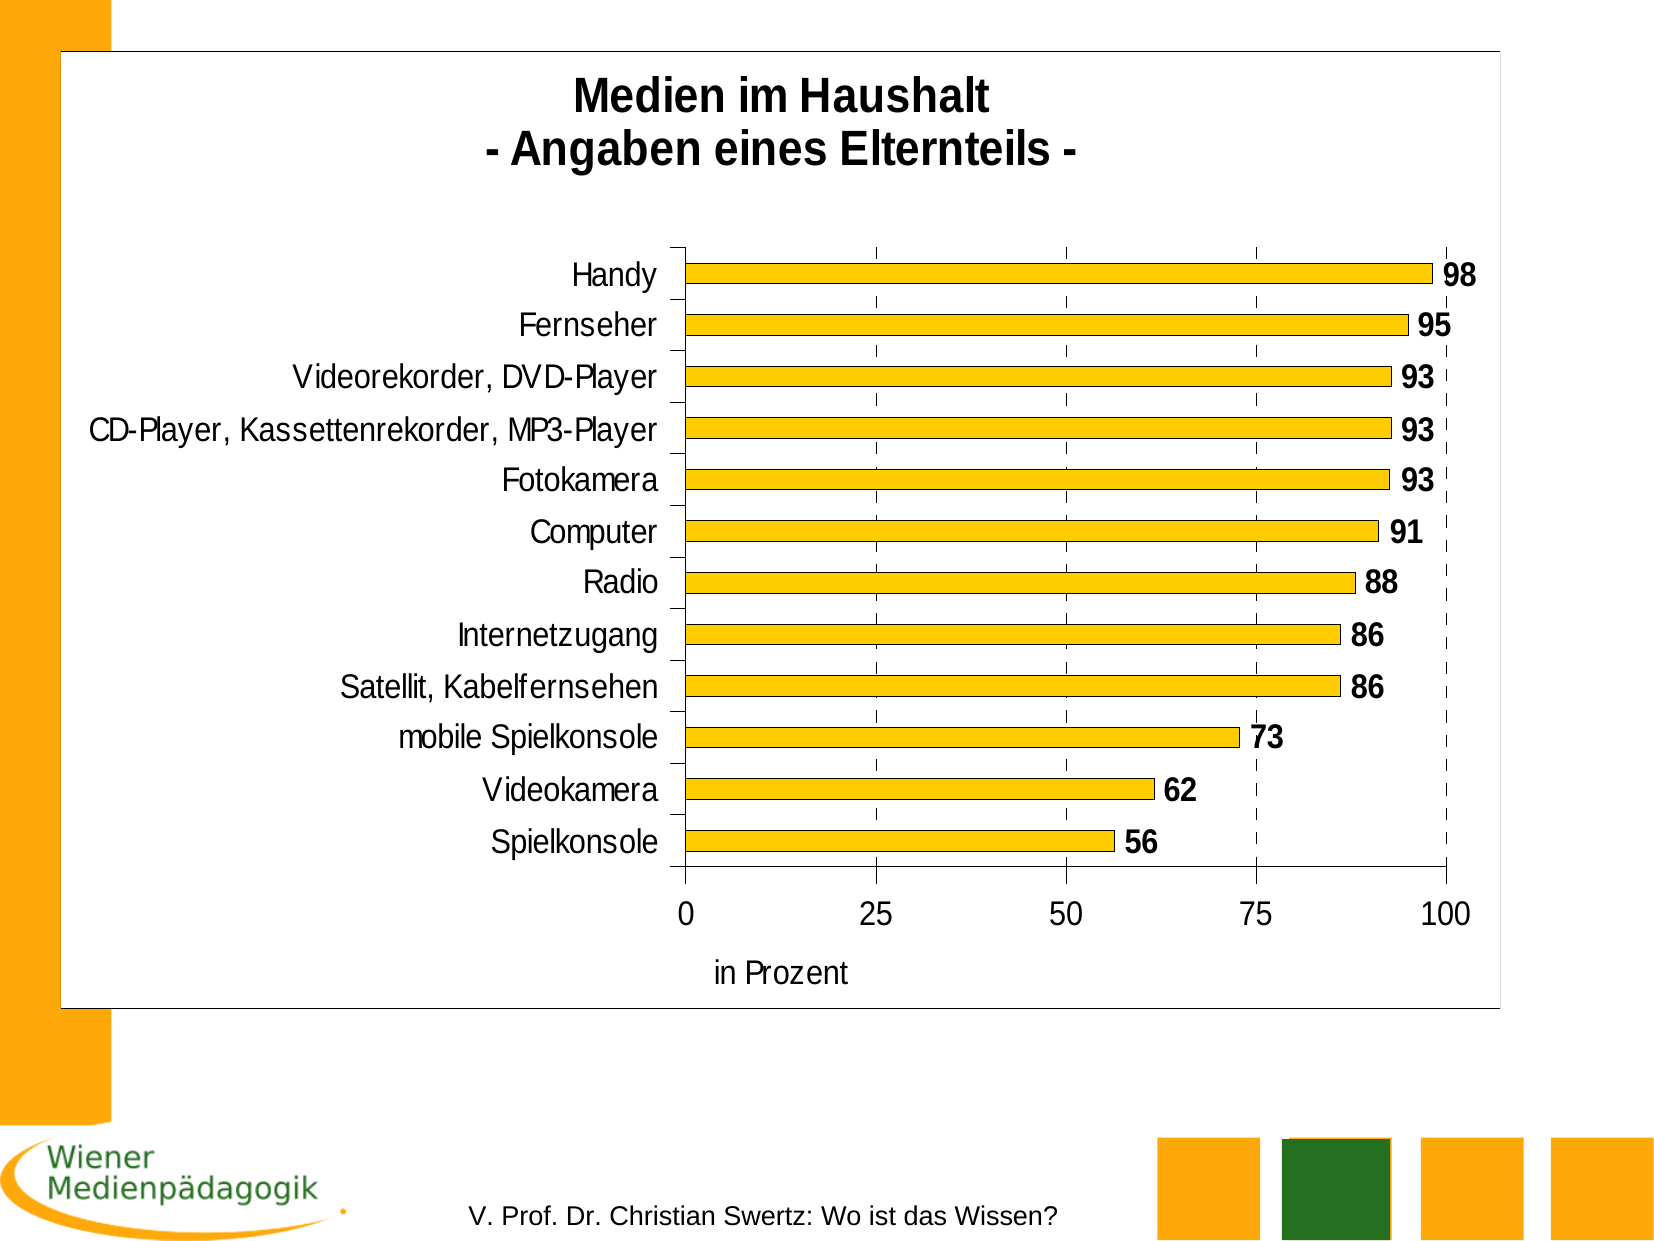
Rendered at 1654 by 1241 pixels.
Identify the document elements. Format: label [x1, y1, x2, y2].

text_box [1281, 1139, 1391, 1241]
picture [0, 1159, 398, 1241]
chart [0, 50, 1654, 1159]
